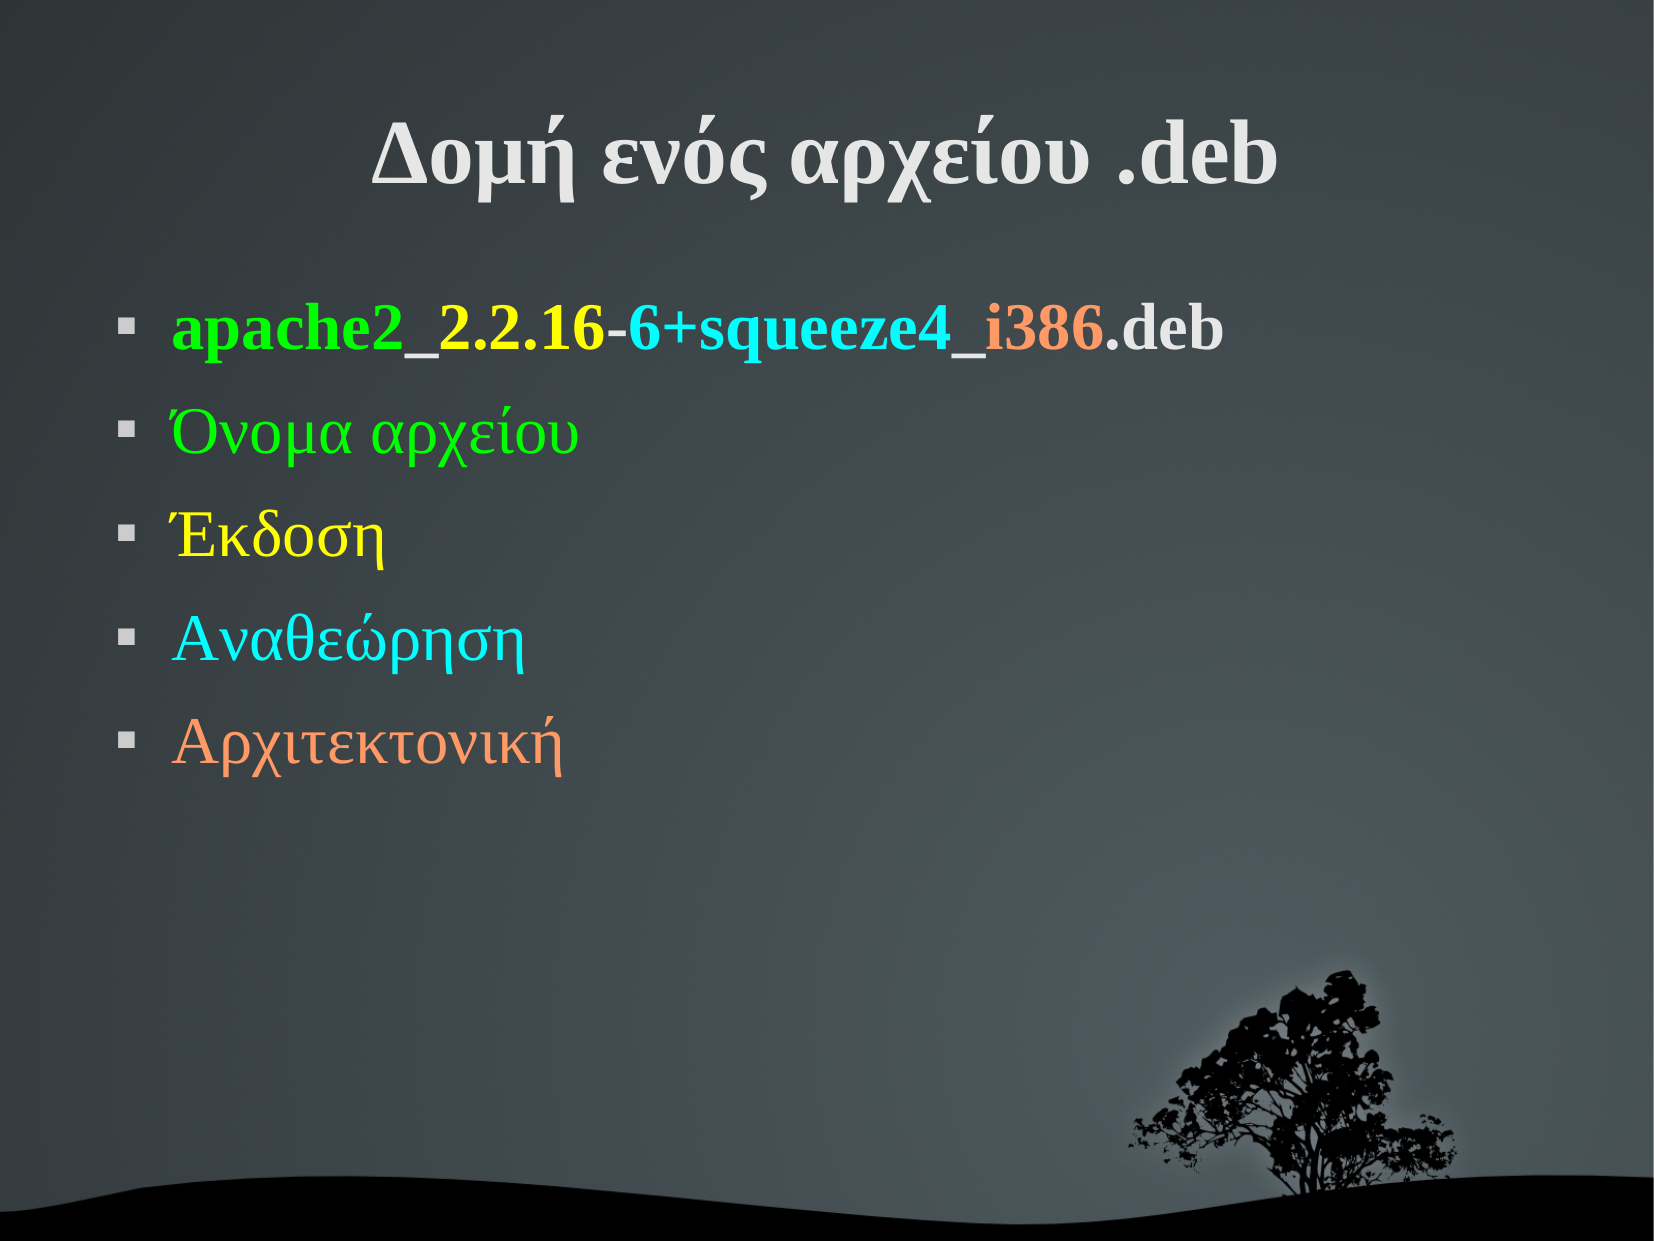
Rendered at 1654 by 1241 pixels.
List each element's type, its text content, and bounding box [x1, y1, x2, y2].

list apache2_2.2.16-6+squeeze4_i386.deb Όνομα αρχείου Έκδοση Αναθεώρηση Αρχιτεκτονική [82, 290, 1571, 1109]
title Δομή ενός αρχείου .deb [82, 49, 1571, 257]
picture [0, 0, 1654, 1241]
